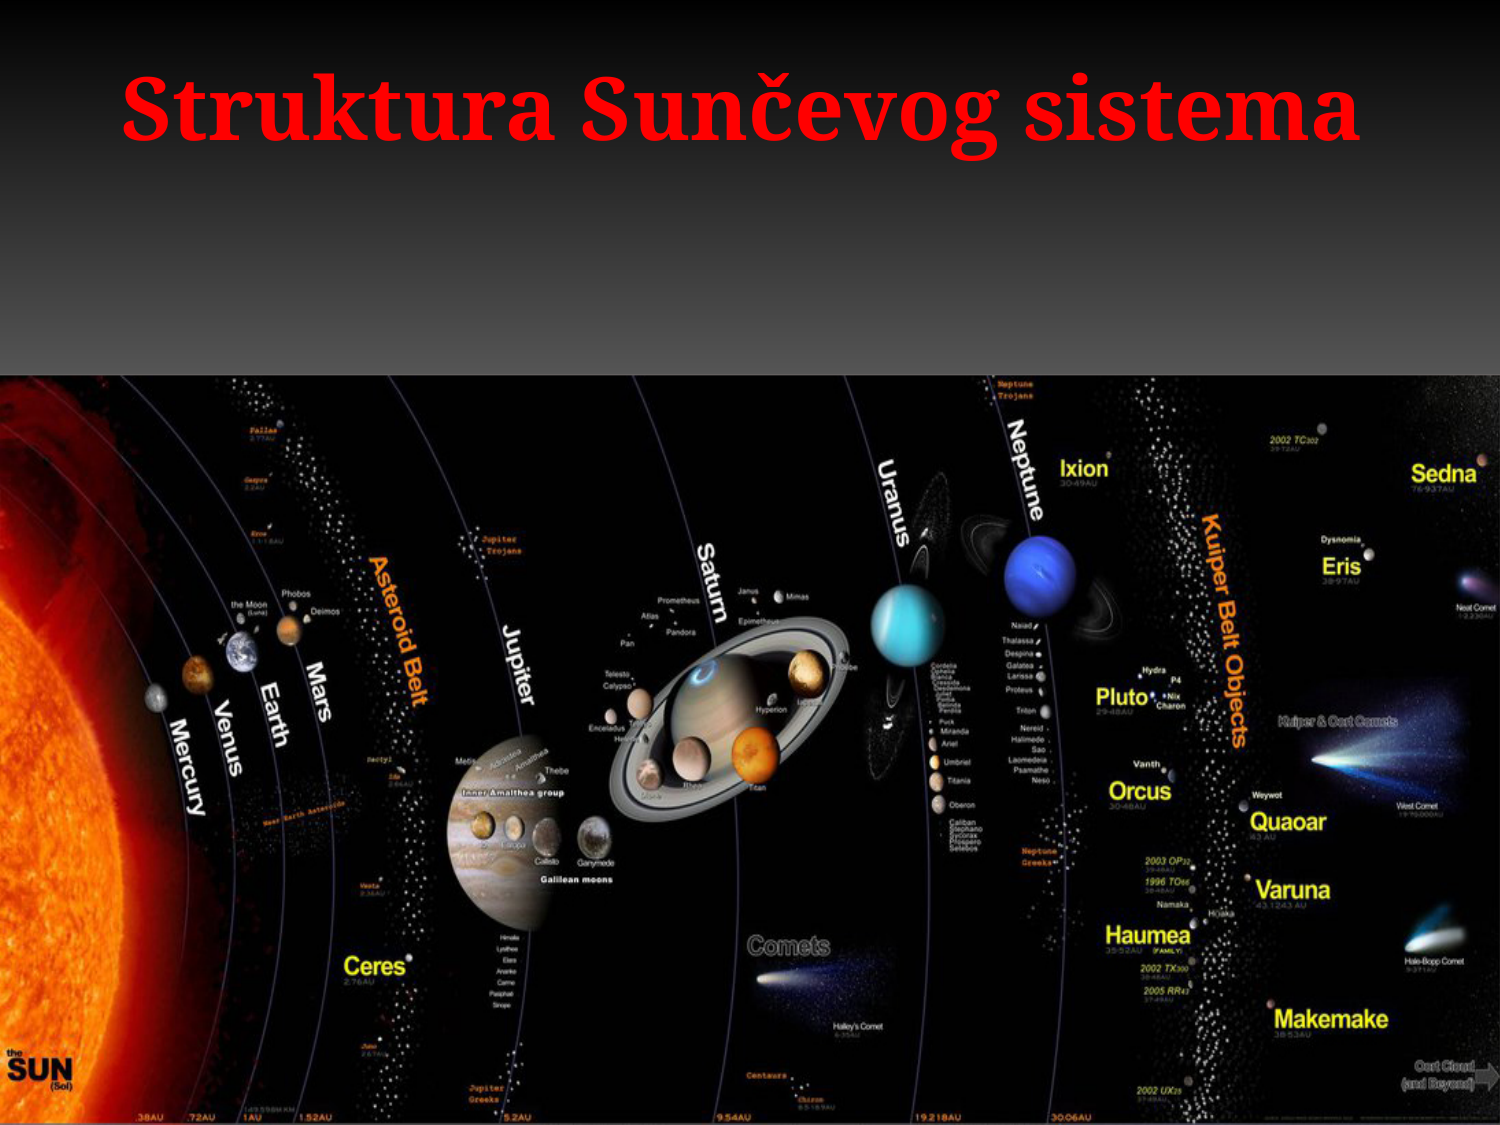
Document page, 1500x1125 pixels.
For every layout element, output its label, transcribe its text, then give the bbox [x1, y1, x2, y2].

title Struktura Sunčevog sistema [15, 0, 1471, 211]
picture [0, 374, 1500, 1125]
